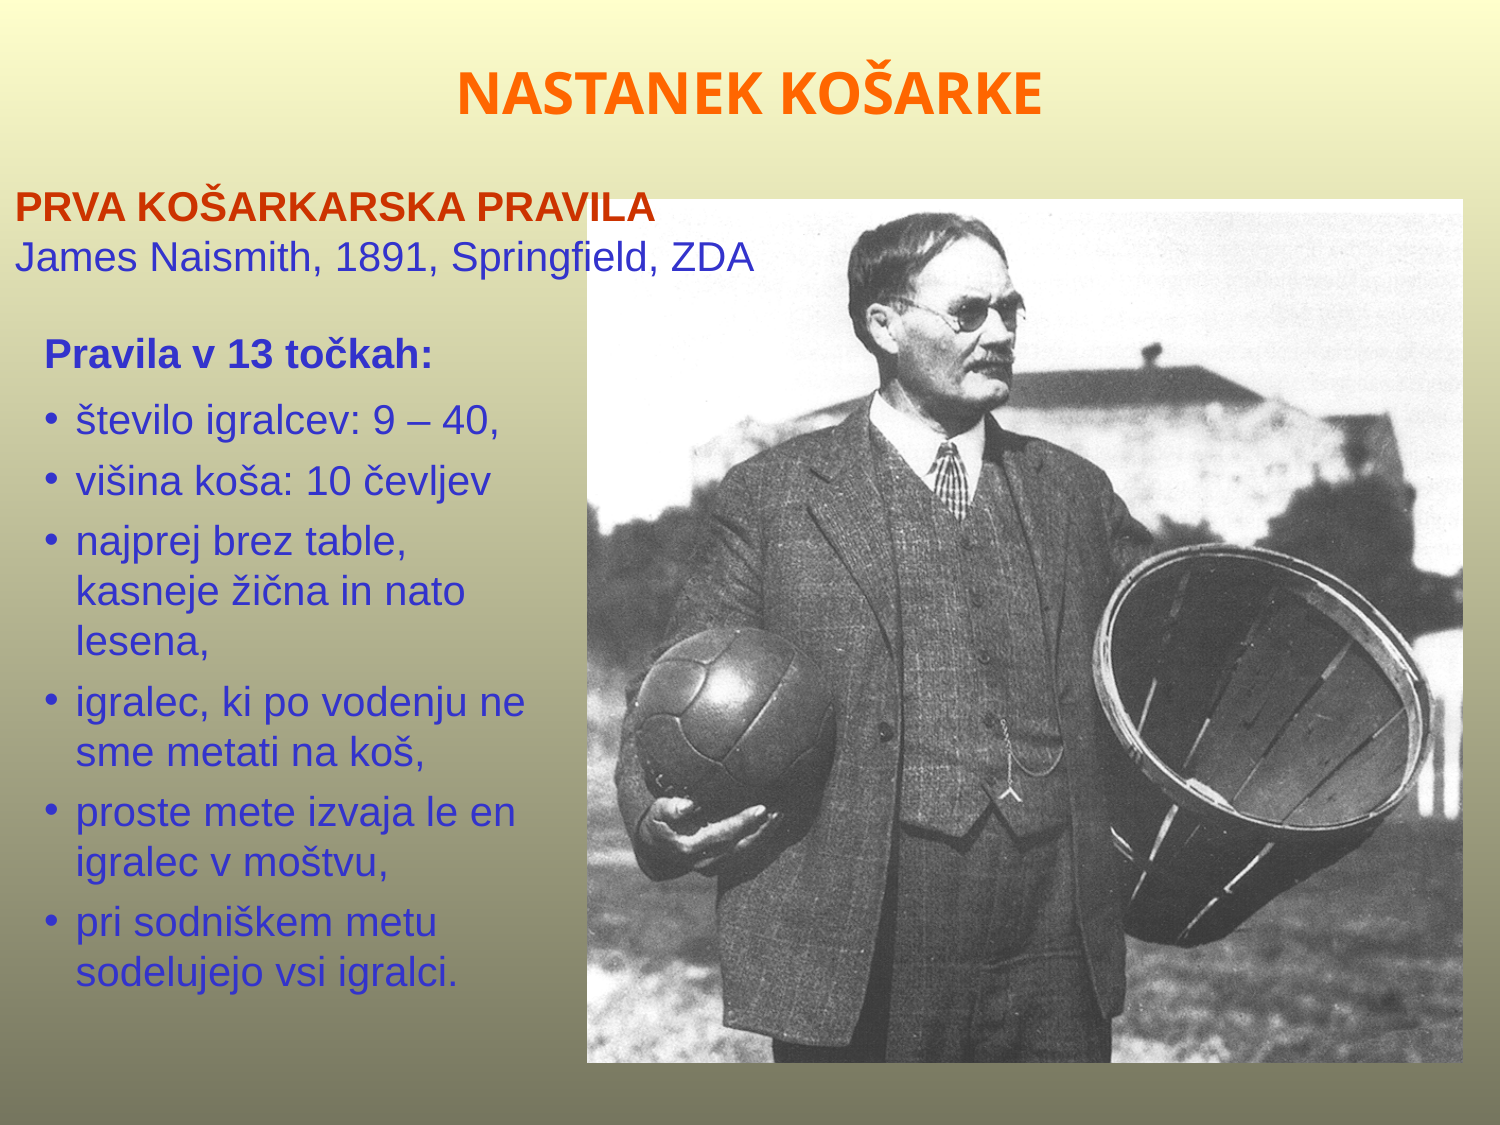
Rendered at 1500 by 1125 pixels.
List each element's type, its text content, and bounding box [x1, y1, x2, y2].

text_box Pravila v 13 točkah: [29, 314, 567, 390]
text_box število igralcev: 9 – 40, višina koša: 10 čevljev najprej brez table, kasneje žična in nato lesena, igralec, ki po vodenju ne sme metati na koš, proste mete izvaja le en igralec v moštvu, pri sodniškem metu sodelujejo vsi igralci. [29, 390, 567, 1061]
picture [587, 199, 1463, 1063]
text_box NASTANEK KOŠARKE PRVA KOŠARKARSKA PRAVILA James Naismith, 1891, Springfield, ZDA [0, 66, 1364, 204]
picture [637, 204, 645, 209]
